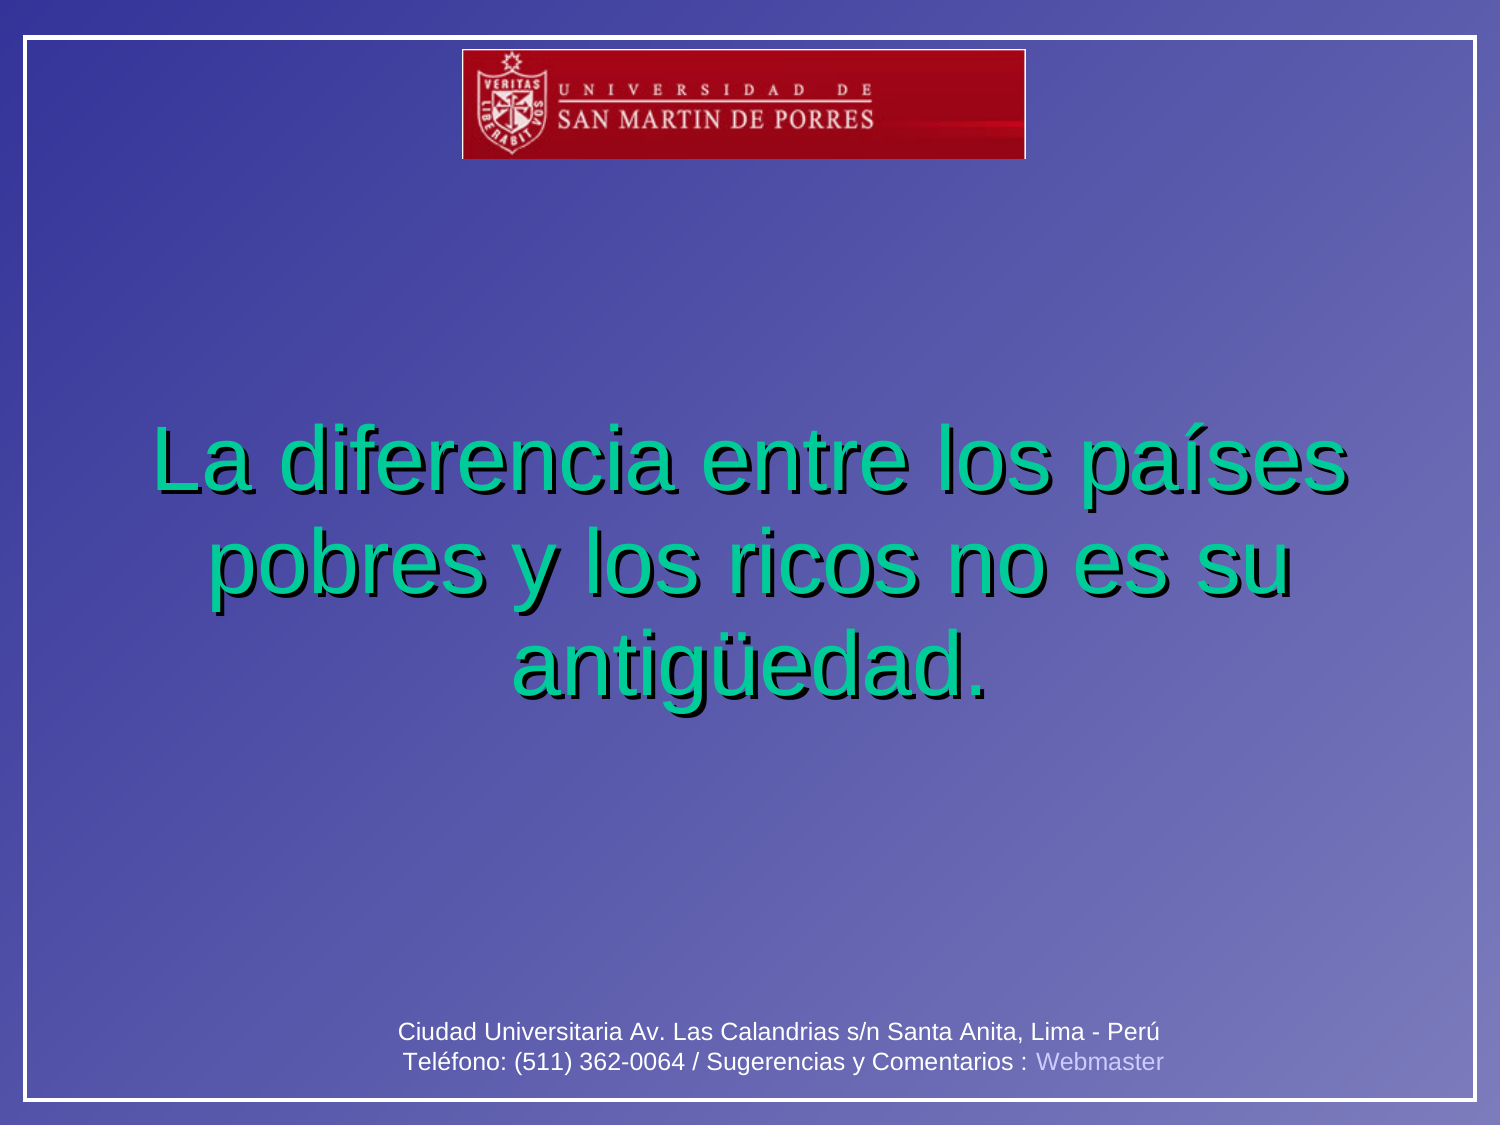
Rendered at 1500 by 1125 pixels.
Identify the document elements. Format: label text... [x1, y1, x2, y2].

title La diferencia entre los países pobres y los ricos no es su antigüedad. [37, 399, 1463, 838]
picture [462, 49, 1026, 159]
